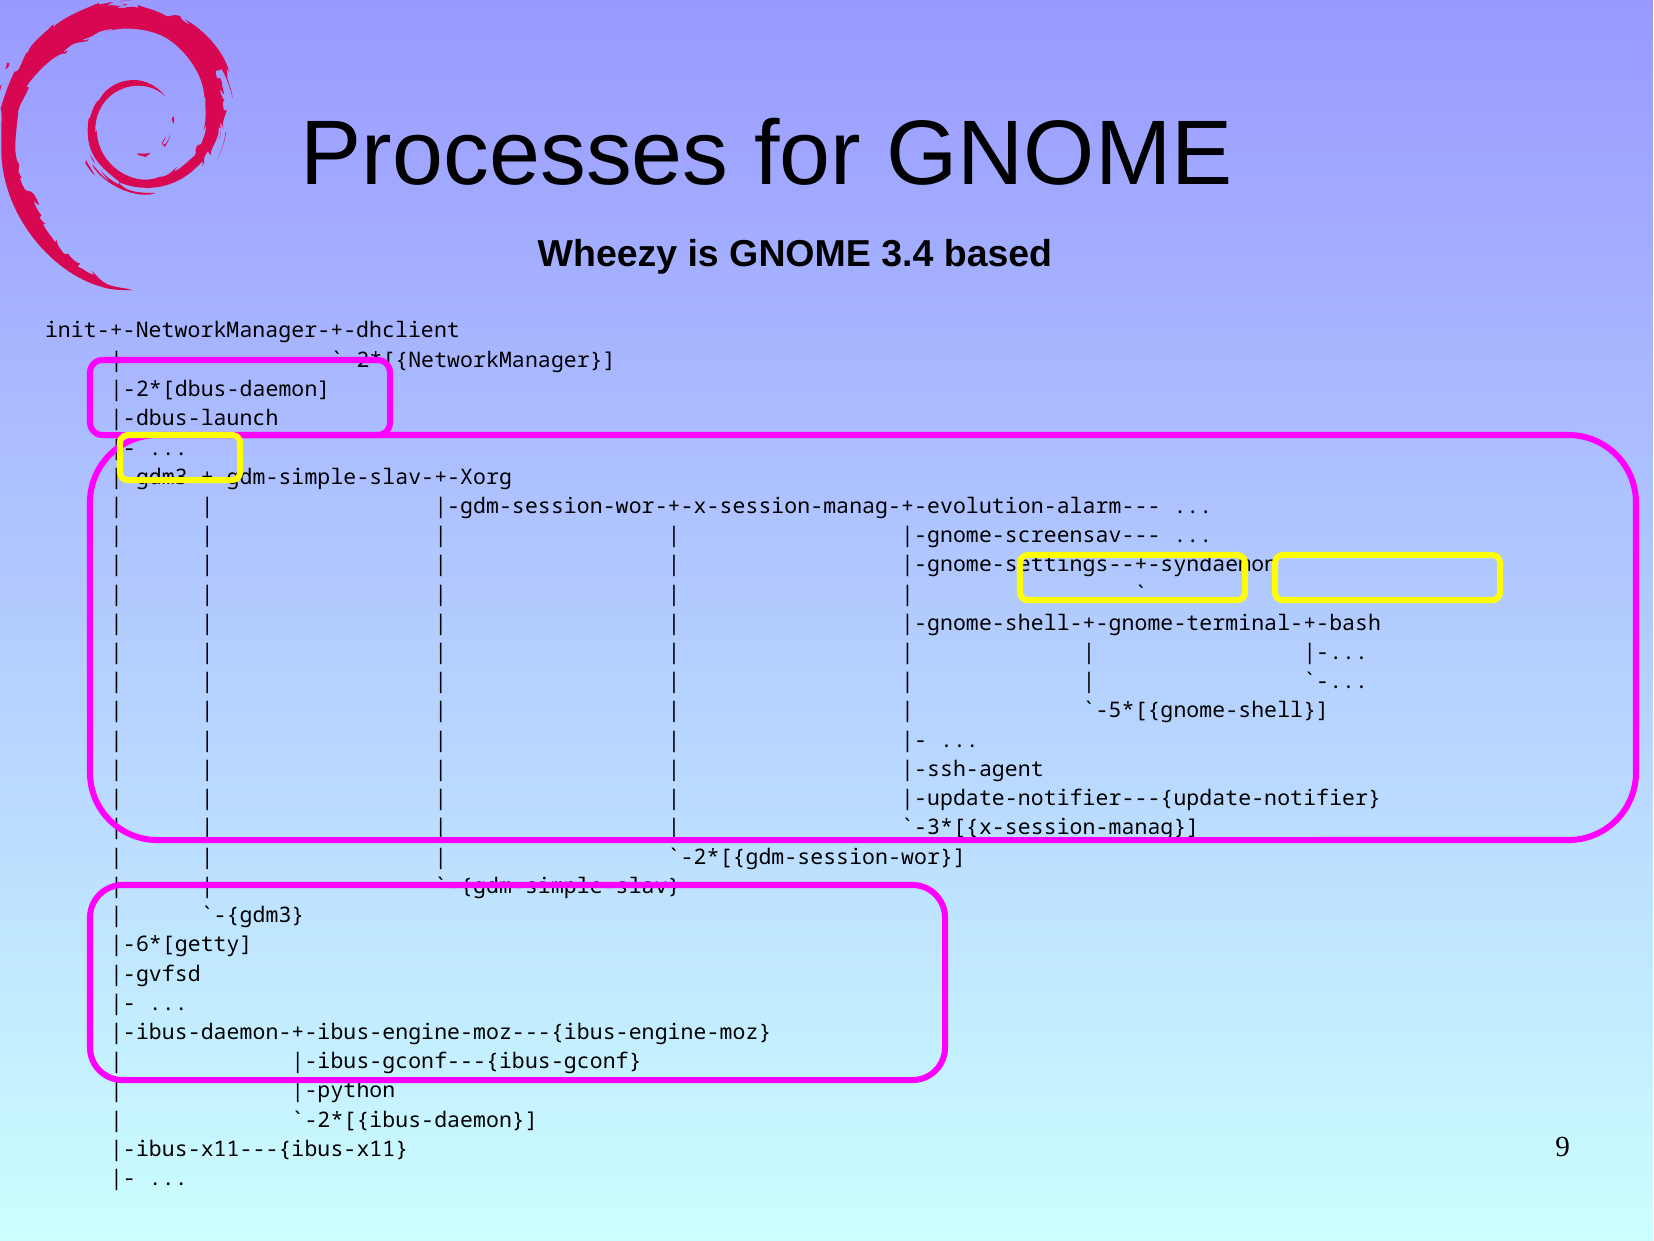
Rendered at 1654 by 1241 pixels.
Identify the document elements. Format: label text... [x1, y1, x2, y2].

list init-+-NetworkManager-+-dhclient | `-2*[{NetworkManager}] |-2*[dbus-daemon] |-dbus-launch |- ... |-gdm3-+-gdm-simple-slav-+-Xorg | | |-gdm-session-wor-+-x-session-manag-+-evolution-alarm--- ... | | | | |-gnome-screensav--- ... | | | | |-gnome-settings--+-syndaemon | | | | | ` ... | | | | |-gnome-shell-+-gnome-terminal-+-bash | | | | | | |-... | | | | | | `-... | | | | | `-5*[{gnome-shell}] | | | | |- ... | | | | |-ssh-agent | | | | |-update-notifier---{update-notifier} | | | | `-3*[{x-session-manag}] | | | `-2*[{gdm-session-wor}] | | `-{gdm-simple-slav} | `-{gdm3} |-6*[getty] |-gvfsd |- ... |-ibus-daemon-+-ibus-engine-moz---{ibus-engine-moz} | |-ibus-gconf---{ibus-gconf} | |-python | `-2*[{ibus-daemon}] |-ibus-x11---{ibus-x11} |- ... [45, 315, 1637, 1201]
title Processes for GNOME [58, 49, 1476, 257]
text_box Wheezy is GNOME 3.4 based [360, 225, 1231, 282]
list init-+-NetworkManager-+-dhclient | `-2*[{NetworkManager}] |-2*[dbus-daemon] |-dbus-launch |- ... |-gdm3-+-gdm-simple-slav-+-Xorg | | |-gdm-session-wor-+-x-session-manag-+-evolution-alarm--- ... | | | | |-gnome-screensav--- ... | | | | |-gnome-settings--+-syndaemon | | | | | ` ... | | | | |-gnome-shell-+-gnome-terminal-+-bash | | | | | | |-... | | | | | | `-... | | | | | `-5*[{gnome-shell}] | | | | |- ... | | | | |-ssh-agent | | | | |-update-notifier---{update-notifier} | | | | `-3*[{x-session-manag}] | | | `-2*[{gdm-session-wor}] | | `-{gdm-simple-slav} | `-{gdm3} |-6*[getty] |-gvfsd |- ... |-ibus-daemon-+-ibus-engine-moz---{ibus-engine-moz} | |-ibus-gconf---{ibus-gconf} | |-python | `-2*[{ibus-daemon}] |-ibus-x11---{ibus-x11} |- ... [93, 439, 1632, 837]
list init-+-NetworkManager-+-dhclient | `-2*[{NetworkManager}] |-2*[dbus-daemon] |-dbus-launch |- ... |-gdm3-+-gdm-simple-slav-+-Xorg | | |-gdm-session-wor-+-x-session-manag-+-evolution-alarm--- ... | | | | |-gnome-screensav--- ... | | | | |-gnome-settings--+-syndaemon | | | | | ` ... | | | | |-gnome-shell-+-gnome-terminal-+-bash | | | | | | |-... | | | | | | `-... | | | | | `-5*[{gnome-shell}] | | | | |- ... | | | | |-ssh-agent | | | | |-update-notifier---{update-notifier} | | | | `-3*[{x-session-manag}] | | | `-2*[{gdm-session-wor}] | | `-{gdm-simple-slav} | `-{gdm3} |-6*[getty] |-gvfsd |- ... |-ibus-daemon-+-ibus-engine-moz---{ibus-engine-moz} | |-ibus-gconf---{ibus-gconf} | |-python | `-2*[{ibus-daemon}] |-ibus-x11---{ibus-x11} |- ... [94, 364, 387, 432]
